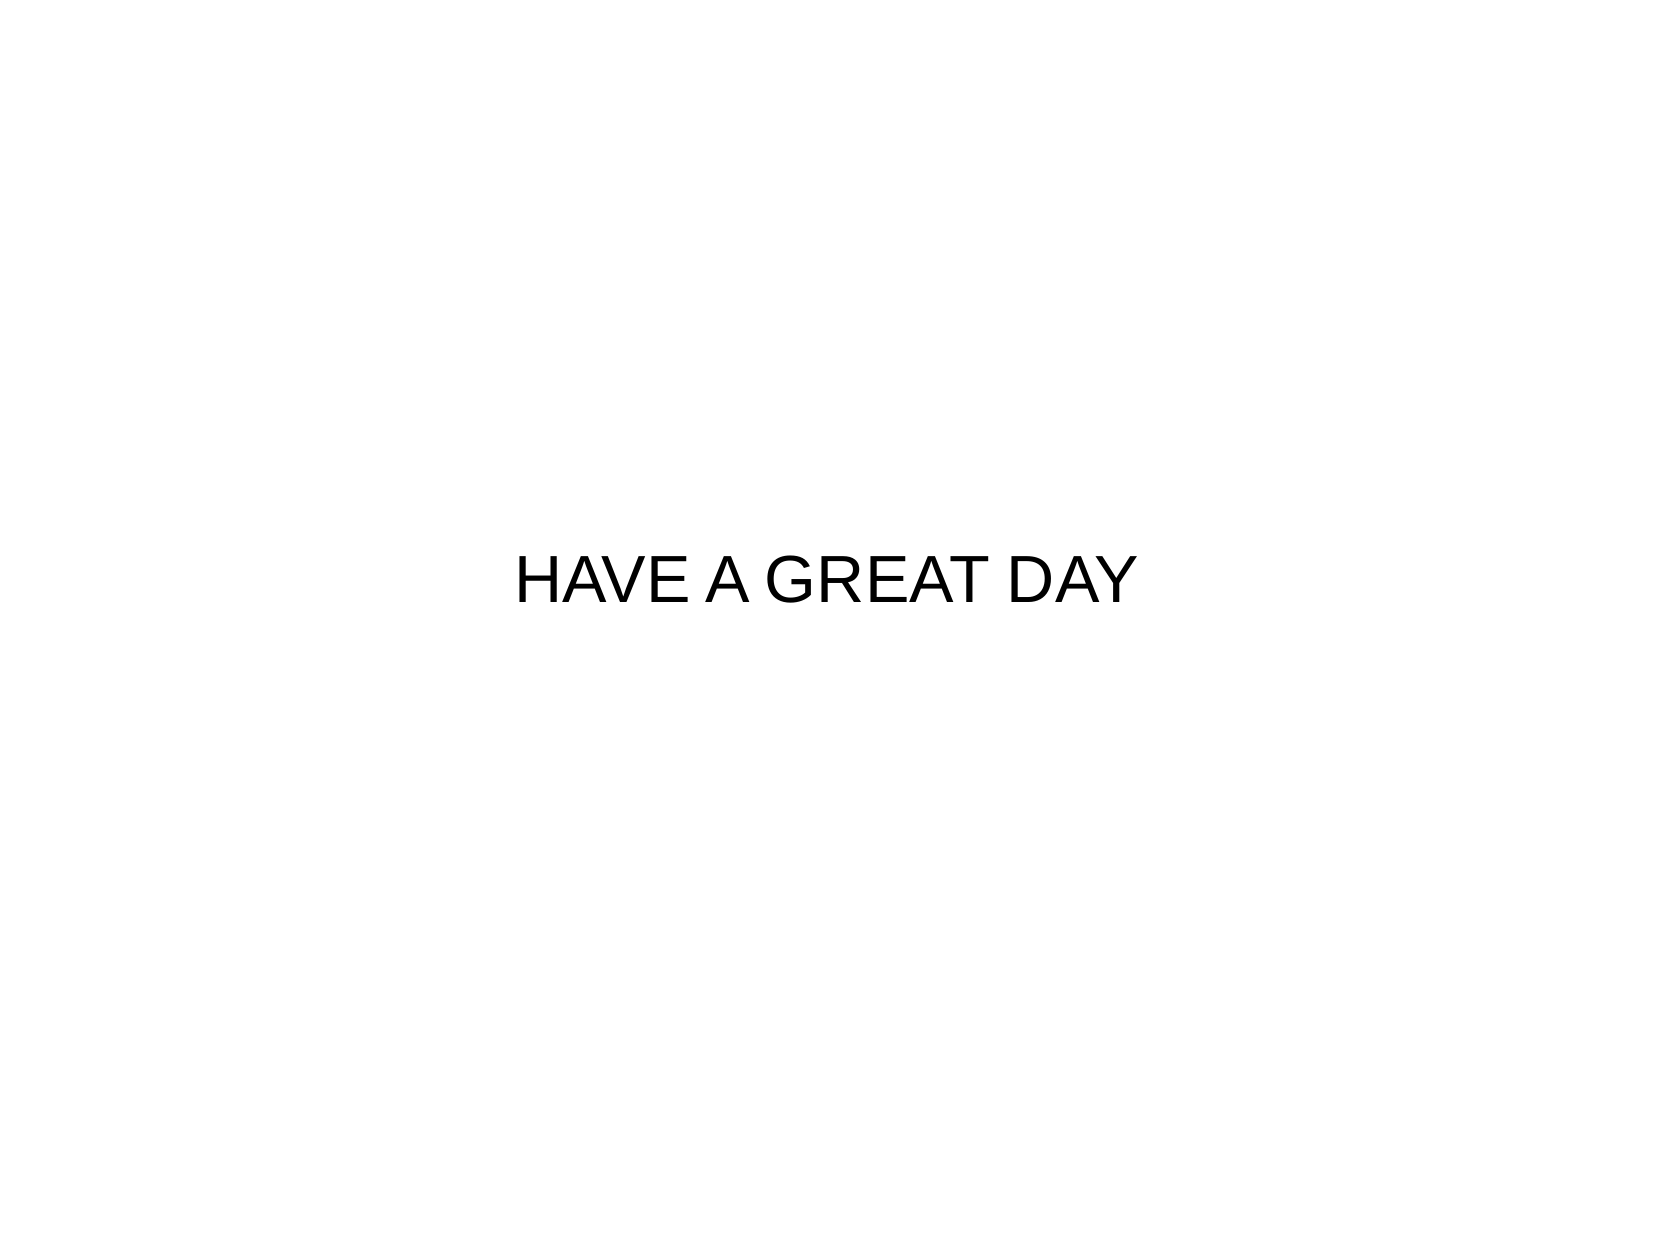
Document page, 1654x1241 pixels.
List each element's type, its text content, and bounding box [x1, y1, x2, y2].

subtitle HAVE A GREAT DAY [82, 49, 1571, 1109]
